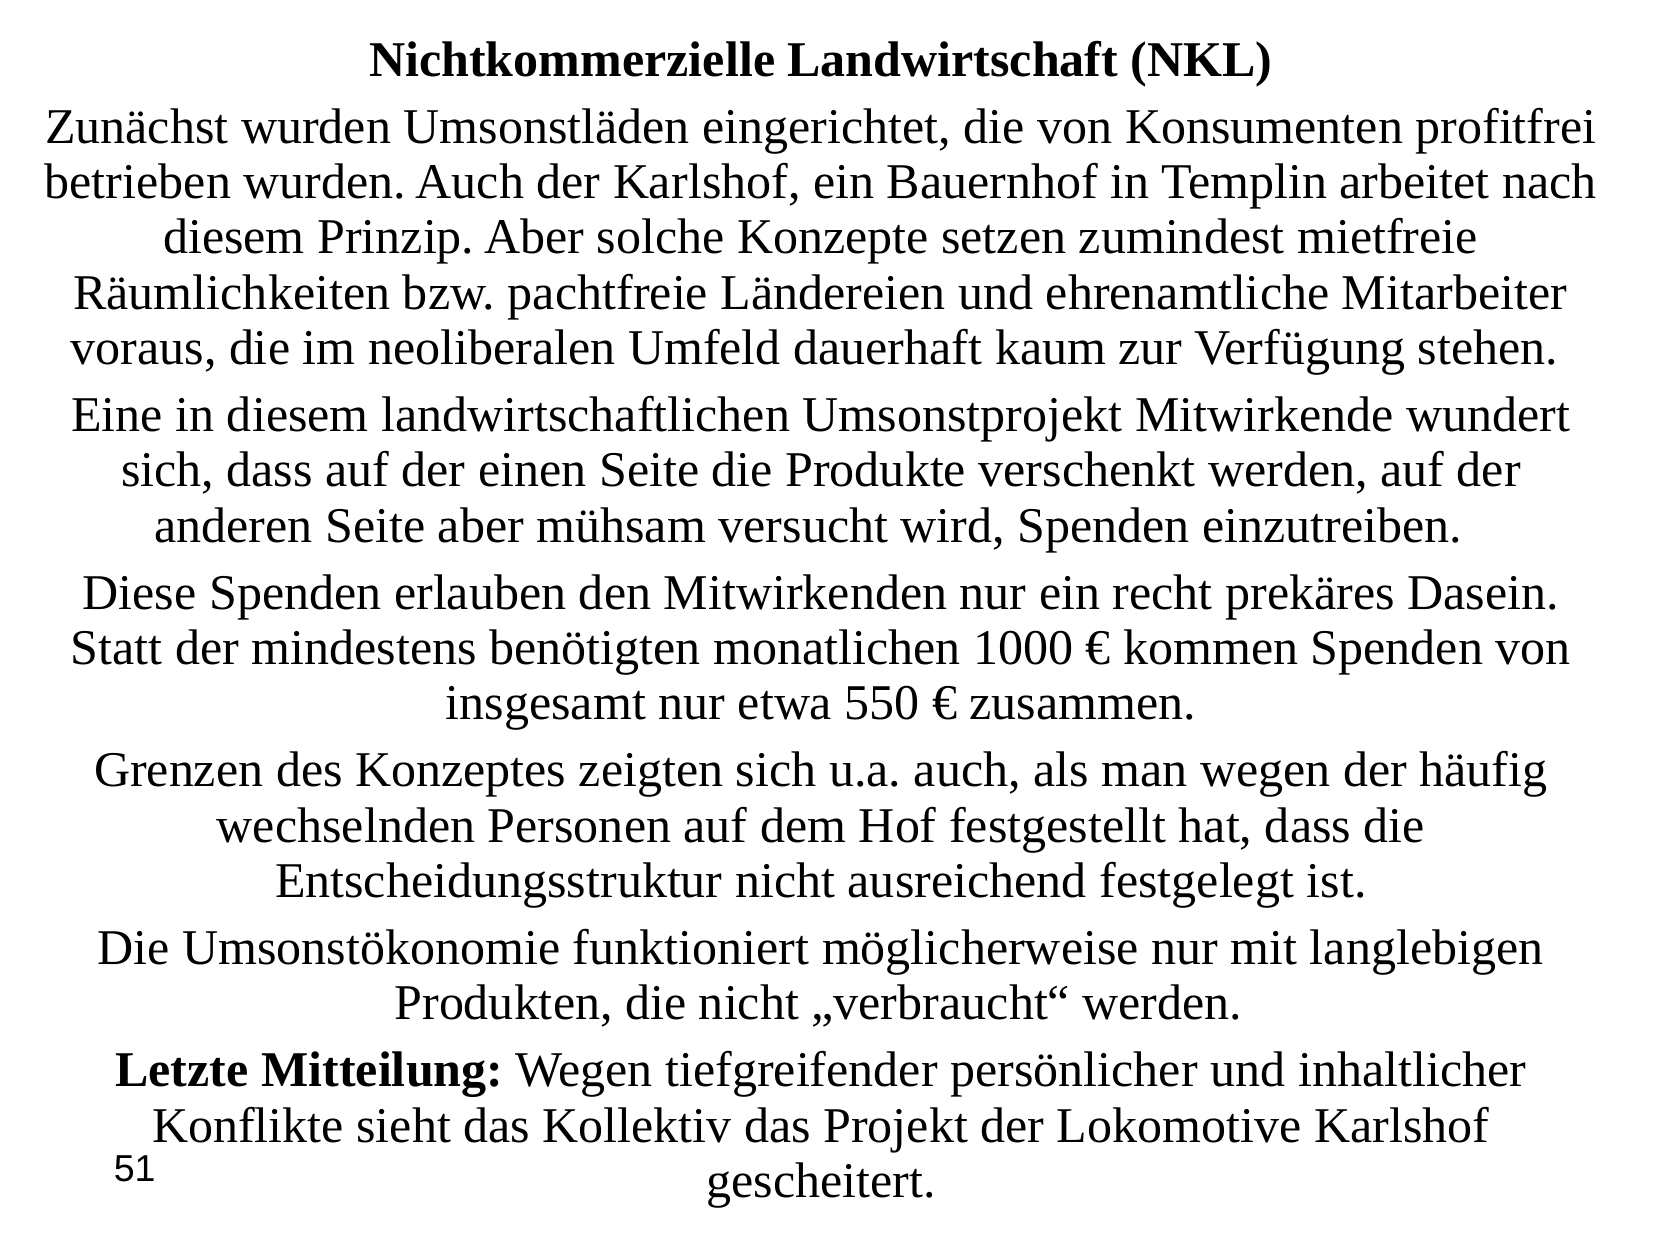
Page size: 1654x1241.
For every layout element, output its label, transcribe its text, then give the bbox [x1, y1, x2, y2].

text_box <Nummer> [99, 1140, 189, 1198]
text_box Nichtkommerzielle Landwirtschaft (NKL) Zunächst wurden Umsonstläden eingerichtet, die von Konsumenten profitfrei betrieben wurden. Auch der Karlshof, ein Bauernhof in Templin arbeitet nach diesem Prinzip. Aber solche Konzepte setzen zumindest mietfreie Räumlichkeiten bzw. pachtfreie Ländereien und ehrenamtliche Mitarbeiter voraus, die im neoliberalen Umfeld dauerhaft kaum zur Verfügung stehen. Eine in diesem landwirtschaftlichen Umsonstprojekt Mitwirkende wundert sich, dass auf der einen Seite die Produkte verschenkt werden, auf der anderen Seite aber mühsam versucht wird, Spenden einzutreiben. Diese Spenden erlauben den Mitwirkenden nur ein recht prekäres Dasein. Statt der mindestens benötigten monatlichen 1000 € kommen Spenden von insgesamt nur etwa 550 € zusammen. Grenzen des Konzeptes zeigten sich u.a. auch, als man wegen der häufig wechselnden Personen auf dem Hof festgestellt hat, dass die Entscheidungsstruktur nicht ausreichend festgelegt ist. Die Umsonstökonomie funktioniert möglicherweise nur mit langlebigen Produkten, die nicht „verbraucht“ werden. Letzte Mitteilung: Wegen tiefgreifender persönlicher und inhaltlicher Konflikte sieht das Kollektiv das Projekt der Lokomotive Karlshof gescheitert. [30, 24, 1624, 1216]
